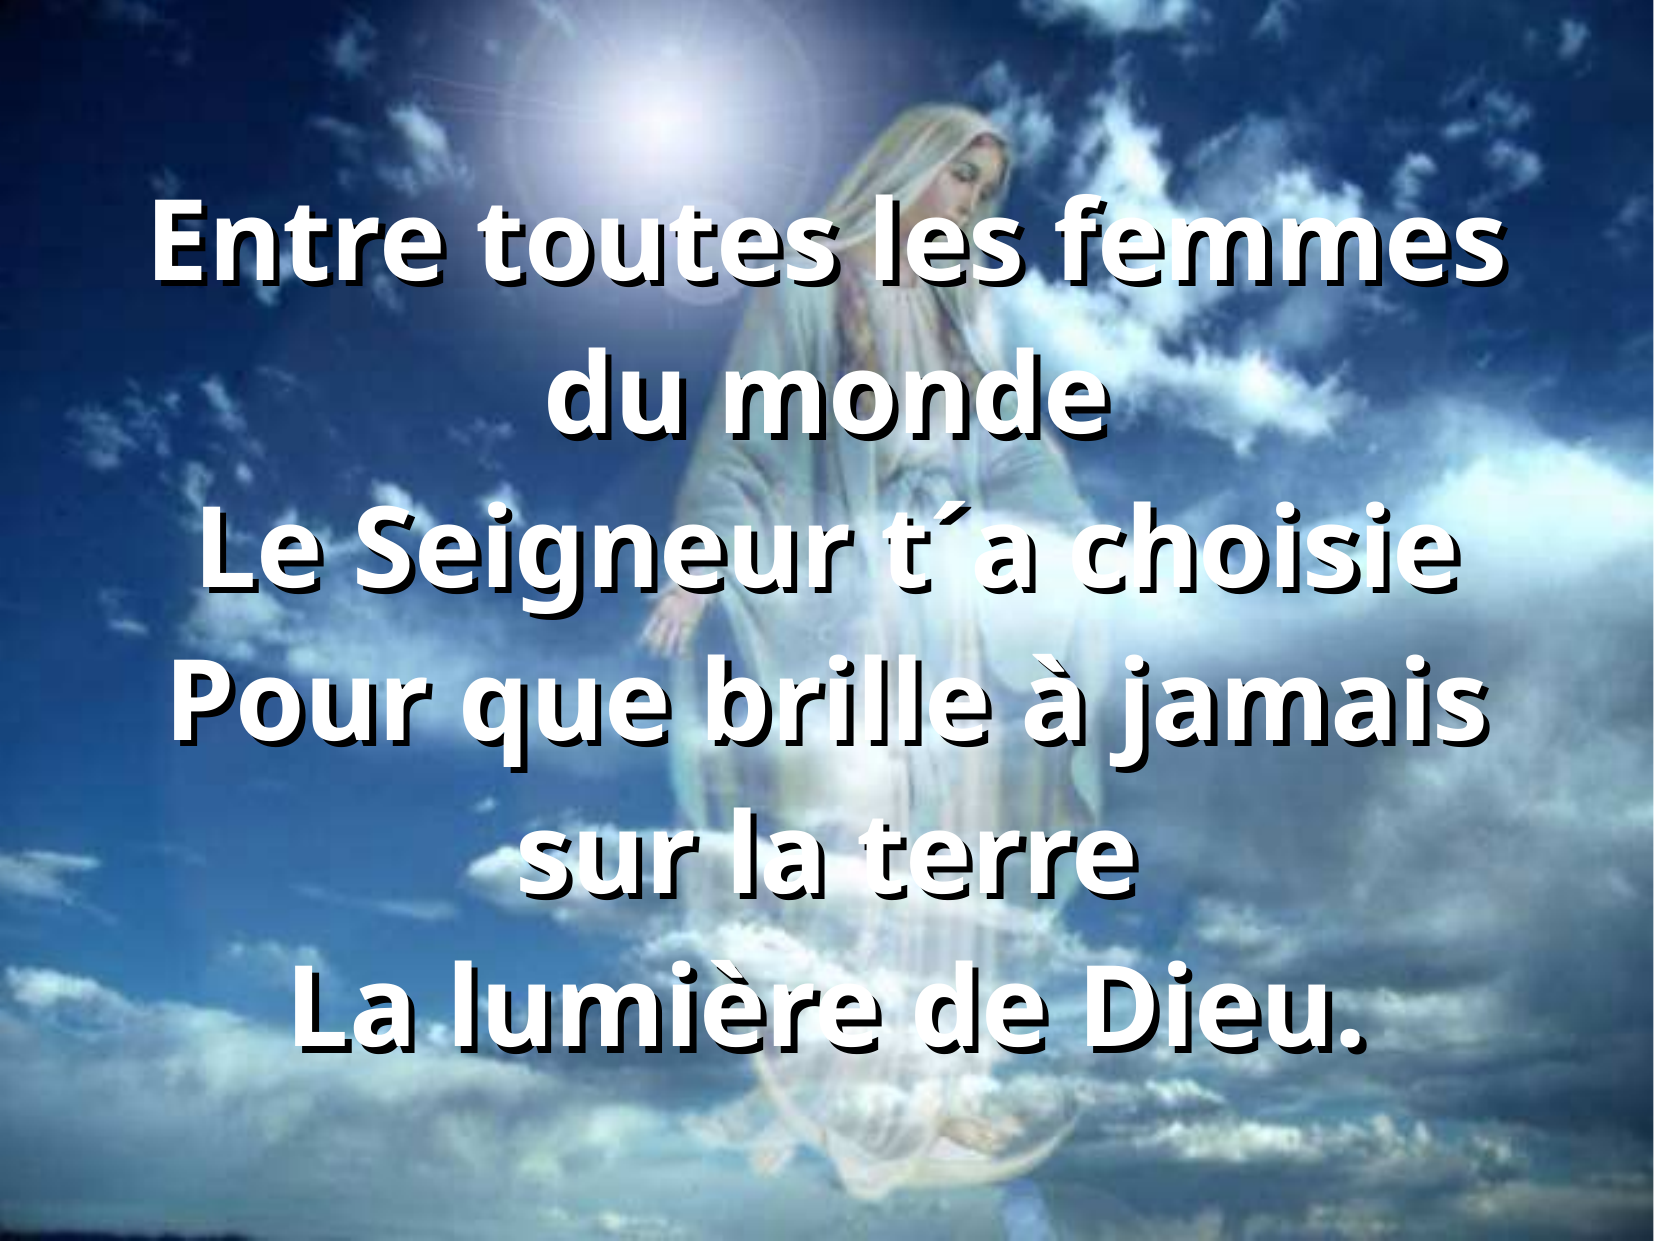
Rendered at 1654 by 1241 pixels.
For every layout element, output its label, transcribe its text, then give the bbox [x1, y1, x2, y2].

subtitle Entre toutes les femmes du monde Le Seigneur t´a choisie Pour que brille à jamais sur la terre La lumière de Dieu. [82, 59, 1571, 1182]
picture [0, 0, 1654, 1241]
